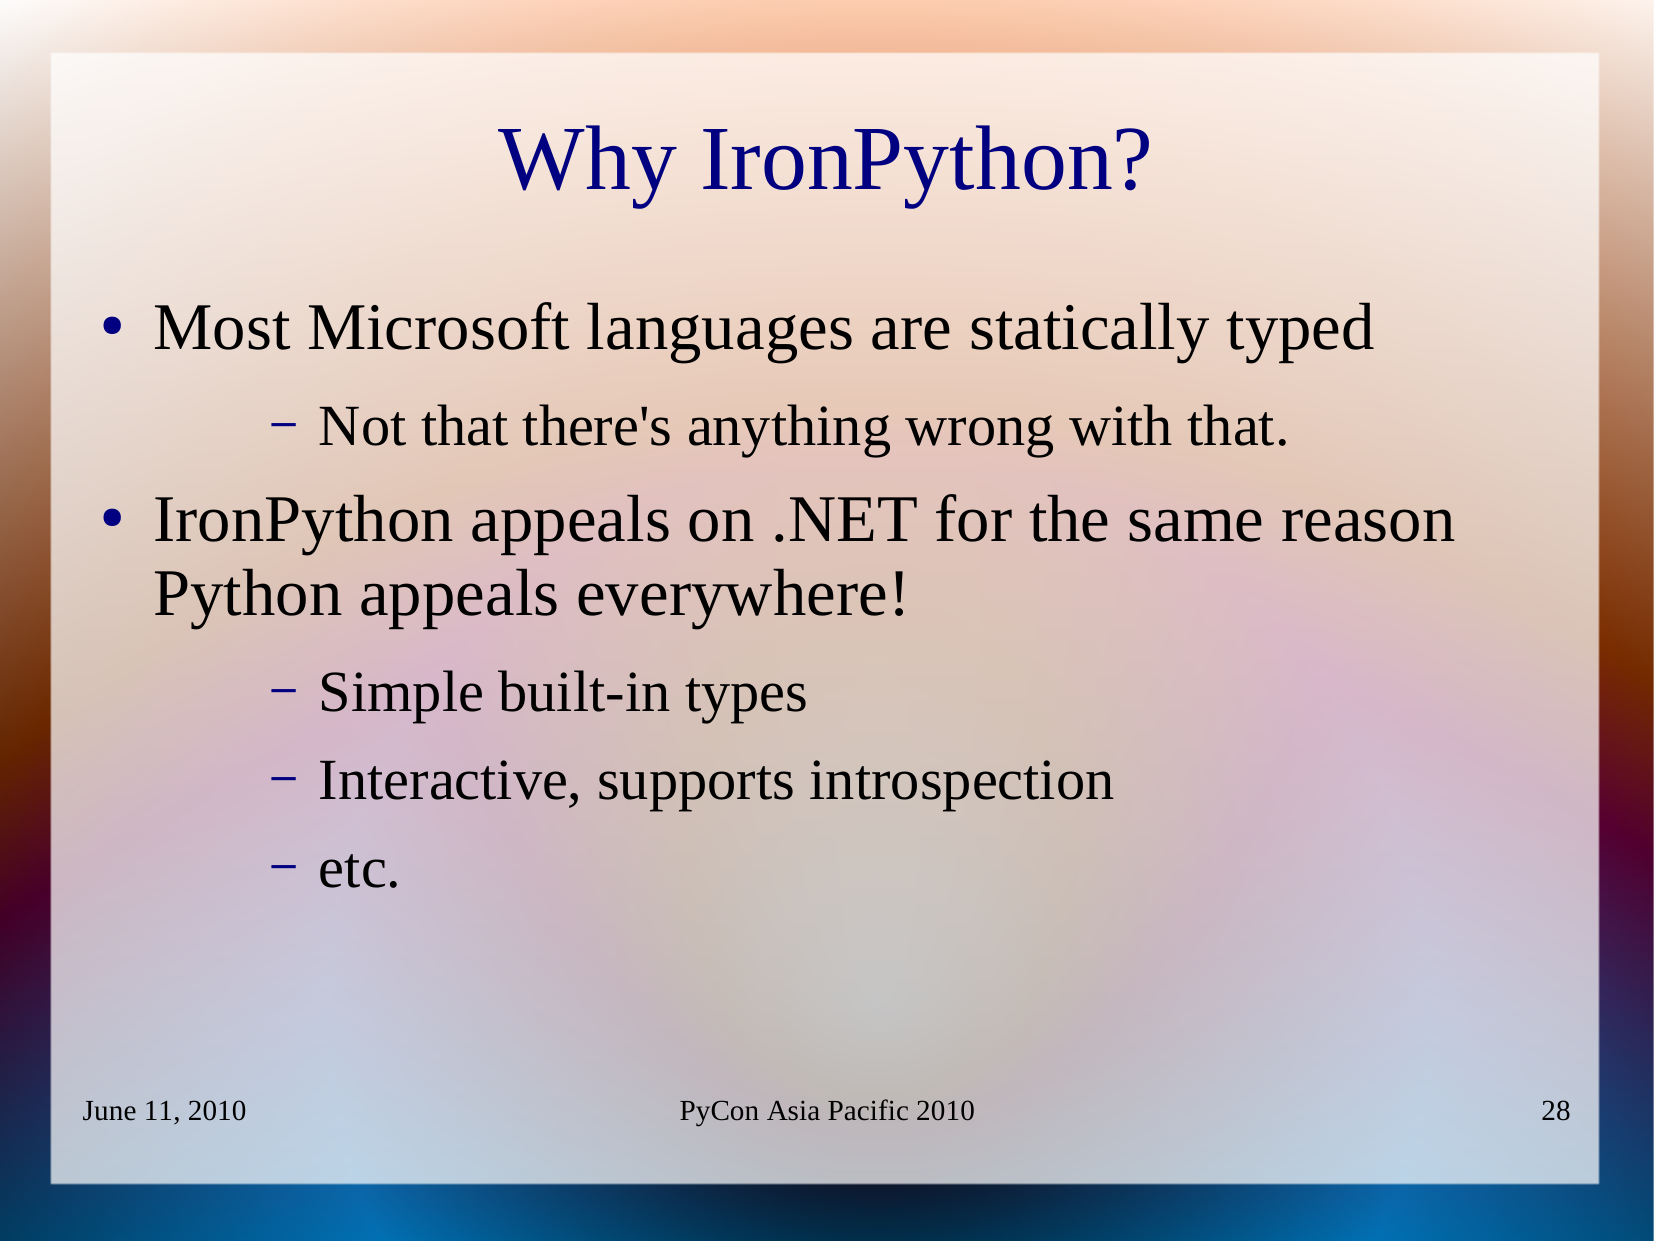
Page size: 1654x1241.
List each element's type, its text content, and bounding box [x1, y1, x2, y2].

list Most Microsoft languages are statically typed Not that there's anything wrong with that. IronPython appeals on .NET for the same reason Python appeals everywhere! Simple built-in types Interactive, supports introspection etc. [82, 290, 1571, 1019]
title Why IronPython? [82, 55, 1571, 263]
picture [0, 0, 1654, 1241]
